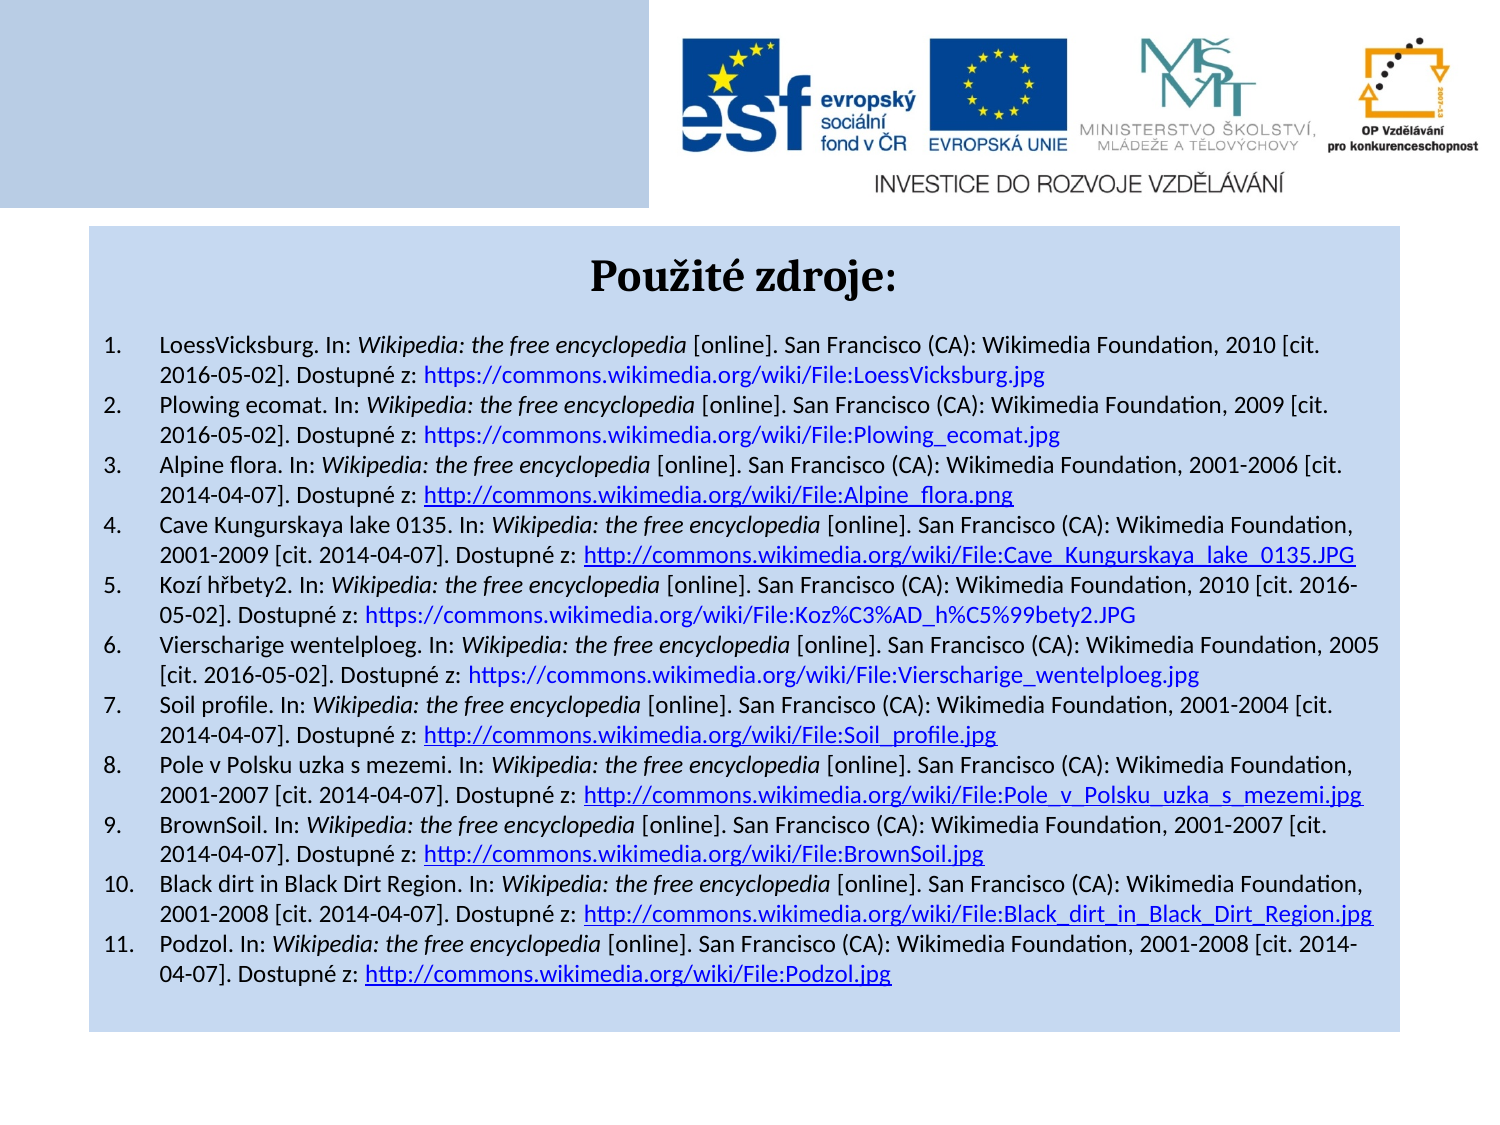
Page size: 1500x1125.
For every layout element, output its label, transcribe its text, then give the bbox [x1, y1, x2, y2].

picture [649, 0, 1500, 218]
text_box [0, 0, 649, 208]
table_header Použité zdroje: [89, 226, 1400, 321]
table_cell LoessVicksburg. In: Wikipedia: the free encyclopedia [online]. San Francisco (CA): Wikimedia Foundation, 2010 [cit. 2016-05-02]. Dostupné z: https://commons.wikimedia.org/wiki/File:LoessVicksburg.jpg Plowing ecomat. In: Wikipedia: the free encyclopedia [online]. San Francisco (CA): Wikimedia Foundation, 2009 [cit. 2016-05-02]. Dostupné z: https://commons.wikimedia.org/wiki/File:Plowing_ecomat.jpg Alpine flora. In: Wikipedia: the free encyclopedia [online]. San Francisco (CA): Wikimedia Foundation, 2001-2006 [cit. 2014-04-07]. Dostupné z: http://commons.wikimedia.org/wiki/File:Alpine_flora.png Cave Kungurskaya lake 0135. In: Wikipedia: the free encyclopedia [online]. San Francisco (CA): Wikimedia Foundation, 2001-2009 [cit. 2014-04-07]. Dostupné z: http://commons.wikimedia.org/wiki/File:Cave_Kungurskaya_lake_0135.JPG Kozí hřbety2. In: Wikipedia: the free encyclopedia [online]. San Francisco (CA): Wikimedia Foundation, 2010 [cit. 2016-05-02]. Dostupné z: https://commons.wikimedia.org/wiki/File:Koz%C3%AD_h%C5%99bety2.JPG Vierscharige wentelploeg. In: Wikipedia: the free encyclopedia [online]. San Francisco (CA): Wikimedia Foundation, 2005 [cit. 2016-05-02]. Dostupné z: https://commons.wikimedia.org/wiki/File:Vierscharige_wentelploeg.jpg Soil profile. In: Wikipedia: the free encyclopedia [online]. San Francisco (CA): Wikimedia Foundation, 2001-2004 [cit. 2014-04-07]. Dostupné z: http://commons.wikimedia.org/wiki/File:Soil_profile.jpg Pole v Polsku uzka s mezemi. In: Wikipedia: the free encyclopedia [online]. San Francisco (CA): Wikimedia Foundation, 2001-2007 [cit. 2014-04-07]. Dostupné z: http://commons.wikimedia.org/wiki/File:Pole_v_Polsku_uzka_s_mezemi.jpg BrownSoil. In: Wikipedia: the free encyclopedia [online]. San Francisco (CA): Wikimedia Foundation, 2001-2007 [cit. 2014-04-07]. Dostupné z: http://commons.wikimedia.org/wiki/File:BrownSoil.jpg Black dirt in Black Dirt Region. In: Wikipedia: the free encyclopedia [online]. San Francisco (CA): Wikimedia Foundation, 2001-2008 [cit. 2014-04-07]. Dostupné z: http://commons.wikimedia.org/wiki/File:Black_dirt_in_Black_Dirt_Region.jpg Podzol. In: Wikipedia: the free encyclopedia [online]. San Francisco (CA): Wikimedia Foundation, 2001-2008 [cit. 2014-04-07]. Dostupné z: http://commons.wikimedia.org/wiki/File:Podzol.jpg [89, 321, 1400, 1032]
